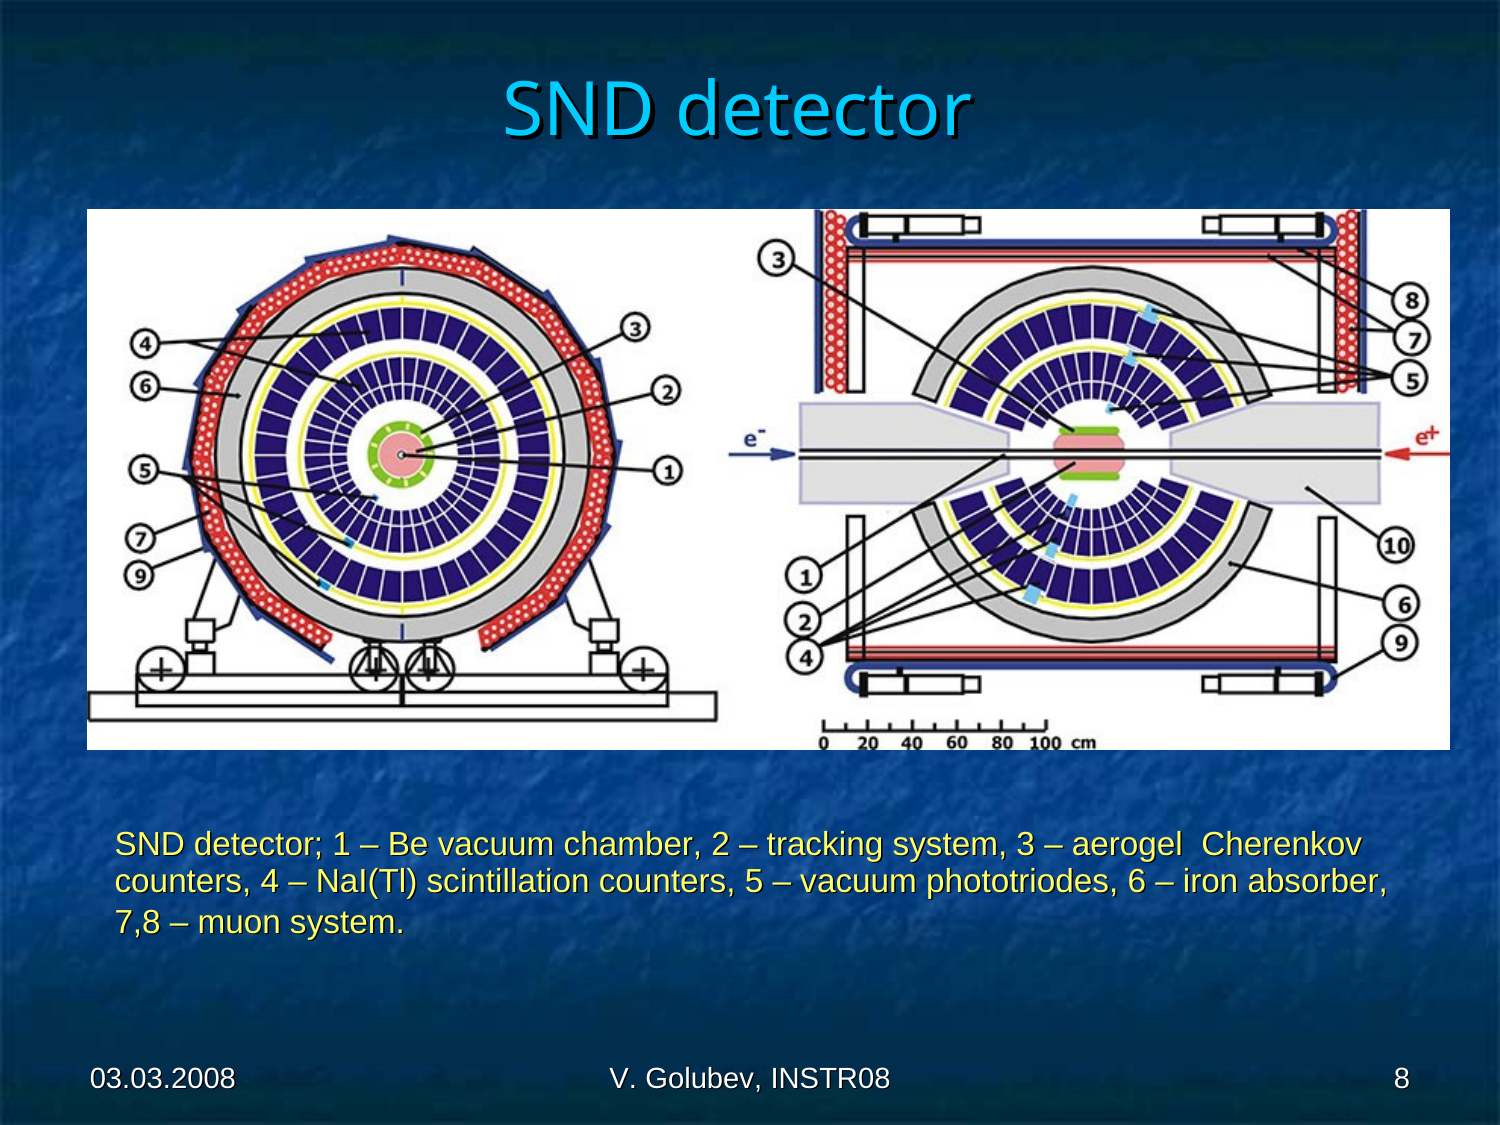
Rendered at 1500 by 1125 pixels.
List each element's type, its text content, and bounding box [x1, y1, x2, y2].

picture [784, 1074, 789, 1083]
picture [135, 1071, 142, 1086]
picture [225, 1079, 231, 1086]
title SND detector [62, 37, 1413, 176]
picture [0, 0, 1500, 1125]
picture [192, 1071, 199, 1086]
picture [208, 1071, 215, 1086]
picture [843, 1071, 852, 1078]
text_box SND detector; 1 – Be vacuum chamber, 2 – tracking system, 3 – aerogel Cherenkov counters, 4 – NaI(Tl) scintillation counters, 5 – vacuum phototriodes, 6 – iron absorber, 7,8 – muon system. [99, 817, 1438, 949]
picture [713, 1075, 718, 1086]
picture [95, 1071, 101, 1086]
picture [673, 1075, 680, 1086]
picture [863, 1071, 870, 1086]
